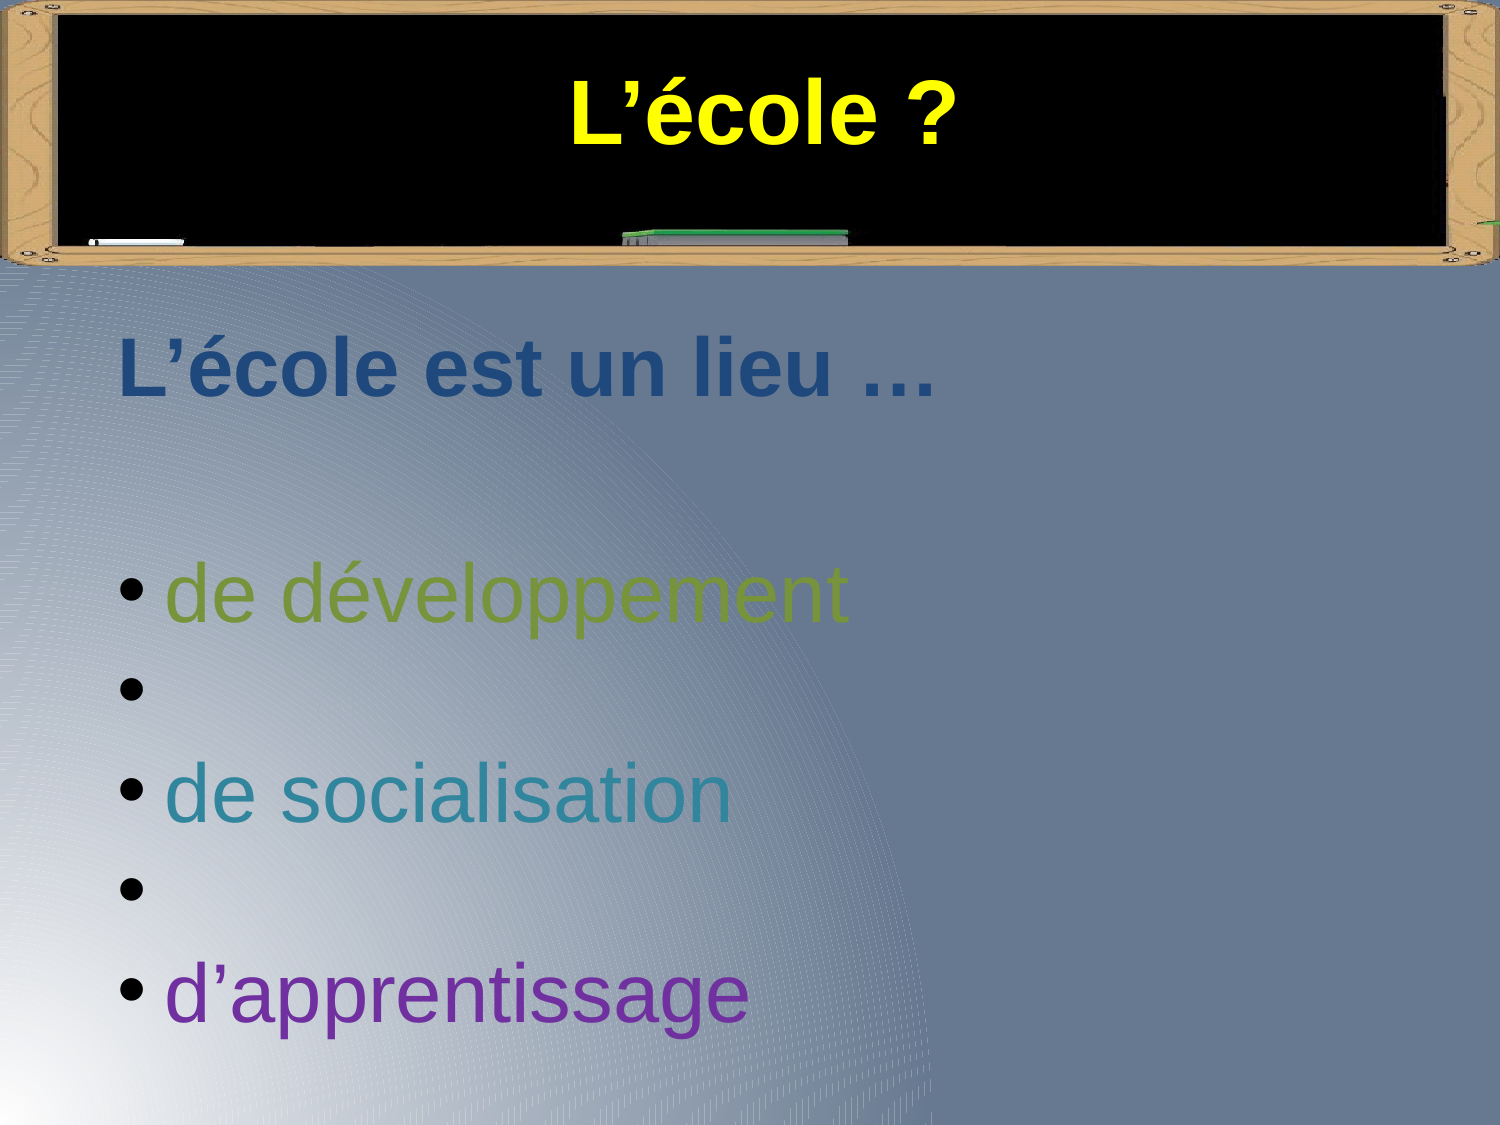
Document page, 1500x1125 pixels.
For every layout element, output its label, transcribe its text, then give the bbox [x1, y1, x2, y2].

text_box L’école ? [127, 66, 1403, 216]
picture [0, 0, 1500, 266]
text_box L’école est un lieu … de développement de socialisation d’apprentissage [102, 305, 1403, 1054]
